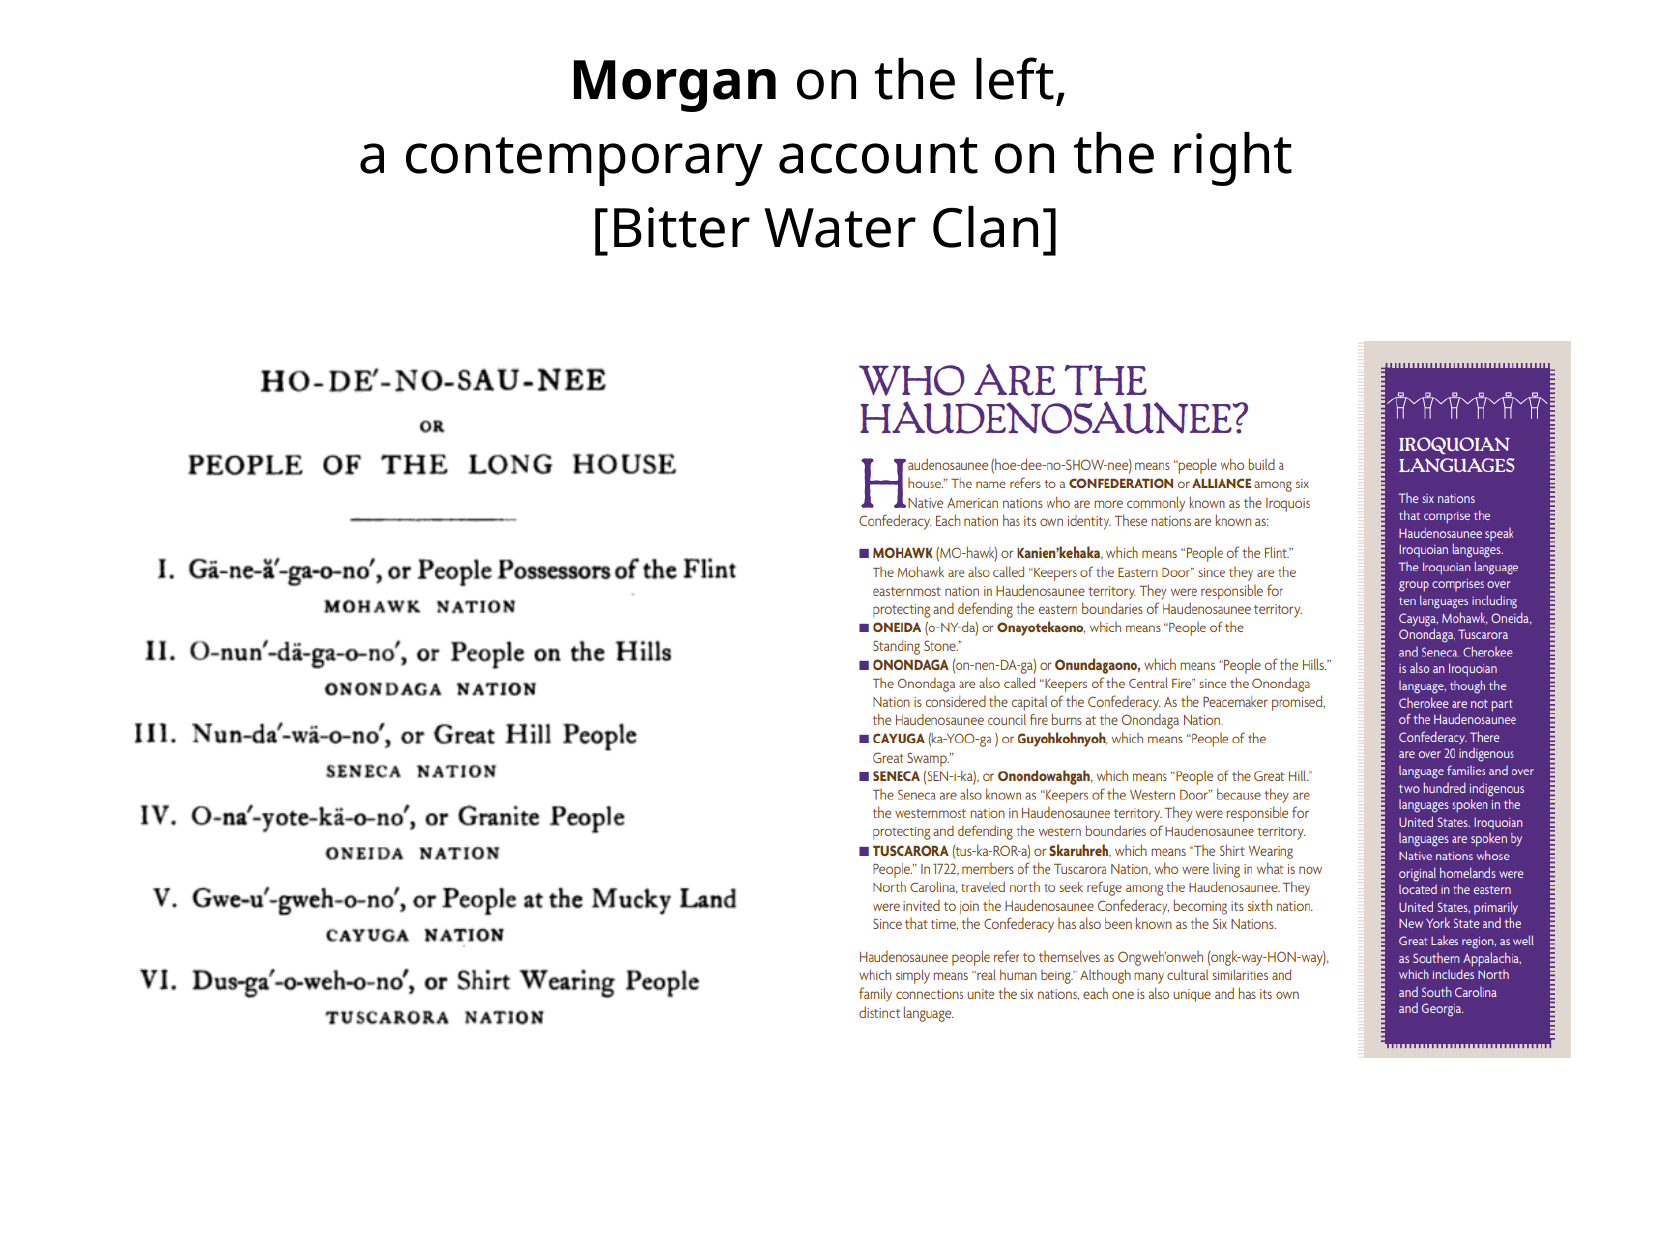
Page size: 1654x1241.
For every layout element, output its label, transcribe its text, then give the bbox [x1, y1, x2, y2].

picture [844, 341, 1571, 1058]
picture [82, 347, 809, 1052]
title Morgan on the left, a contemporary account on the right [Bitter Water Clan] [82, 49, 1571, 257]
